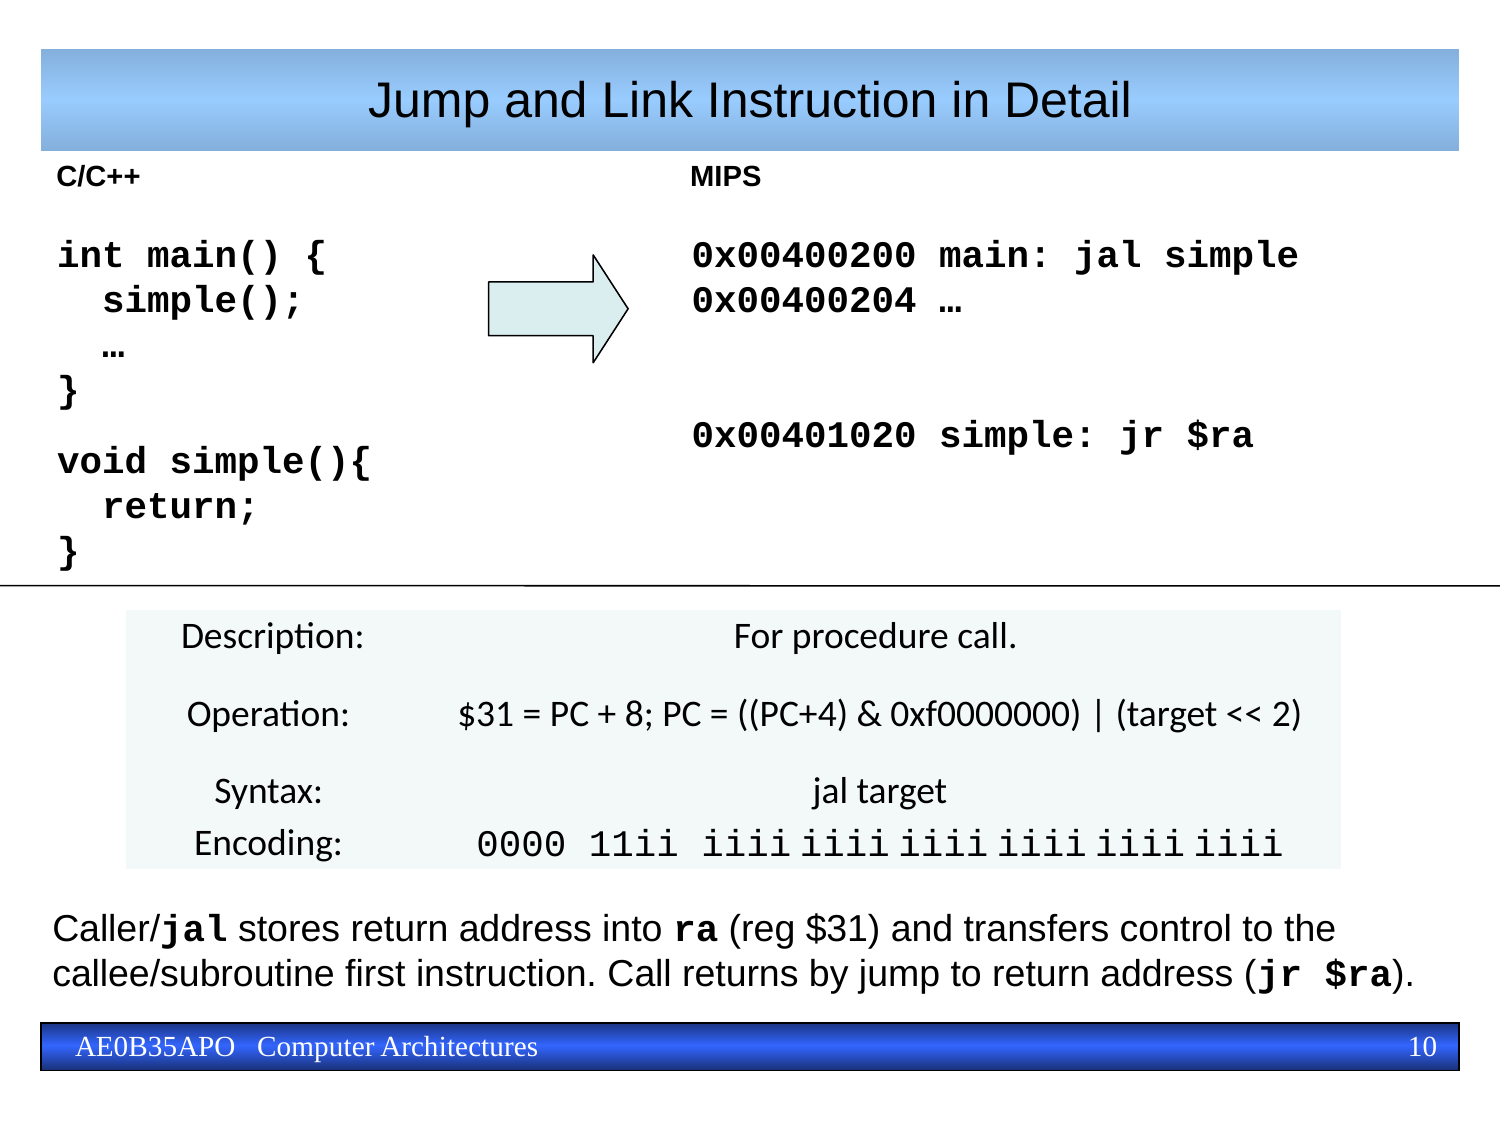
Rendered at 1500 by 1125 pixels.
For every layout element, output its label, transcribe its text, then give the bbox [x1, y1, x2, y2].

table_cell $31 = PC + 8; PC = ((PC+4) & 0xf0000000) | (target << 2) [419, 662, 1341, 766]
text_box Caller/jal stores return address into ra (reg $31) and transfers control to the callee/subroutine first instruction. Call returns by jump to return address (jr $ra). [37, 900, 1463, 1006]
title Jump and Link Instruction in Detail [41, 49, 1459, 151]
text_box 0x00400200 main: jal simple 0x00400204 … 0x00401020 simple: jr $ra [676, 222, 1314, 462]
table_header For procedure call. [419, 610, 1341, 662]
text_box [488, 254, 629, 363]
text_box MIPS [675, 149, 777, 222]
table_cell Encoding: [126, 817, 419, 869]
text_box int main() { simple(); … } void simple(){ return; } [42, 222, 387, 579]
table_cell Operation: [126, 662, 419, 766]
text_box C/C++ [41, 149, 267, 222]
table_cell jal target [419, 766, 1341, 817]
table_cell Syntax: [126, 766, 419, 817]
table_header Description: [126, 610, 419, 662]
table_cell 0000 11ii iiii iiii iiii iiii iiii iiii [419, 817, 1341, 869]
